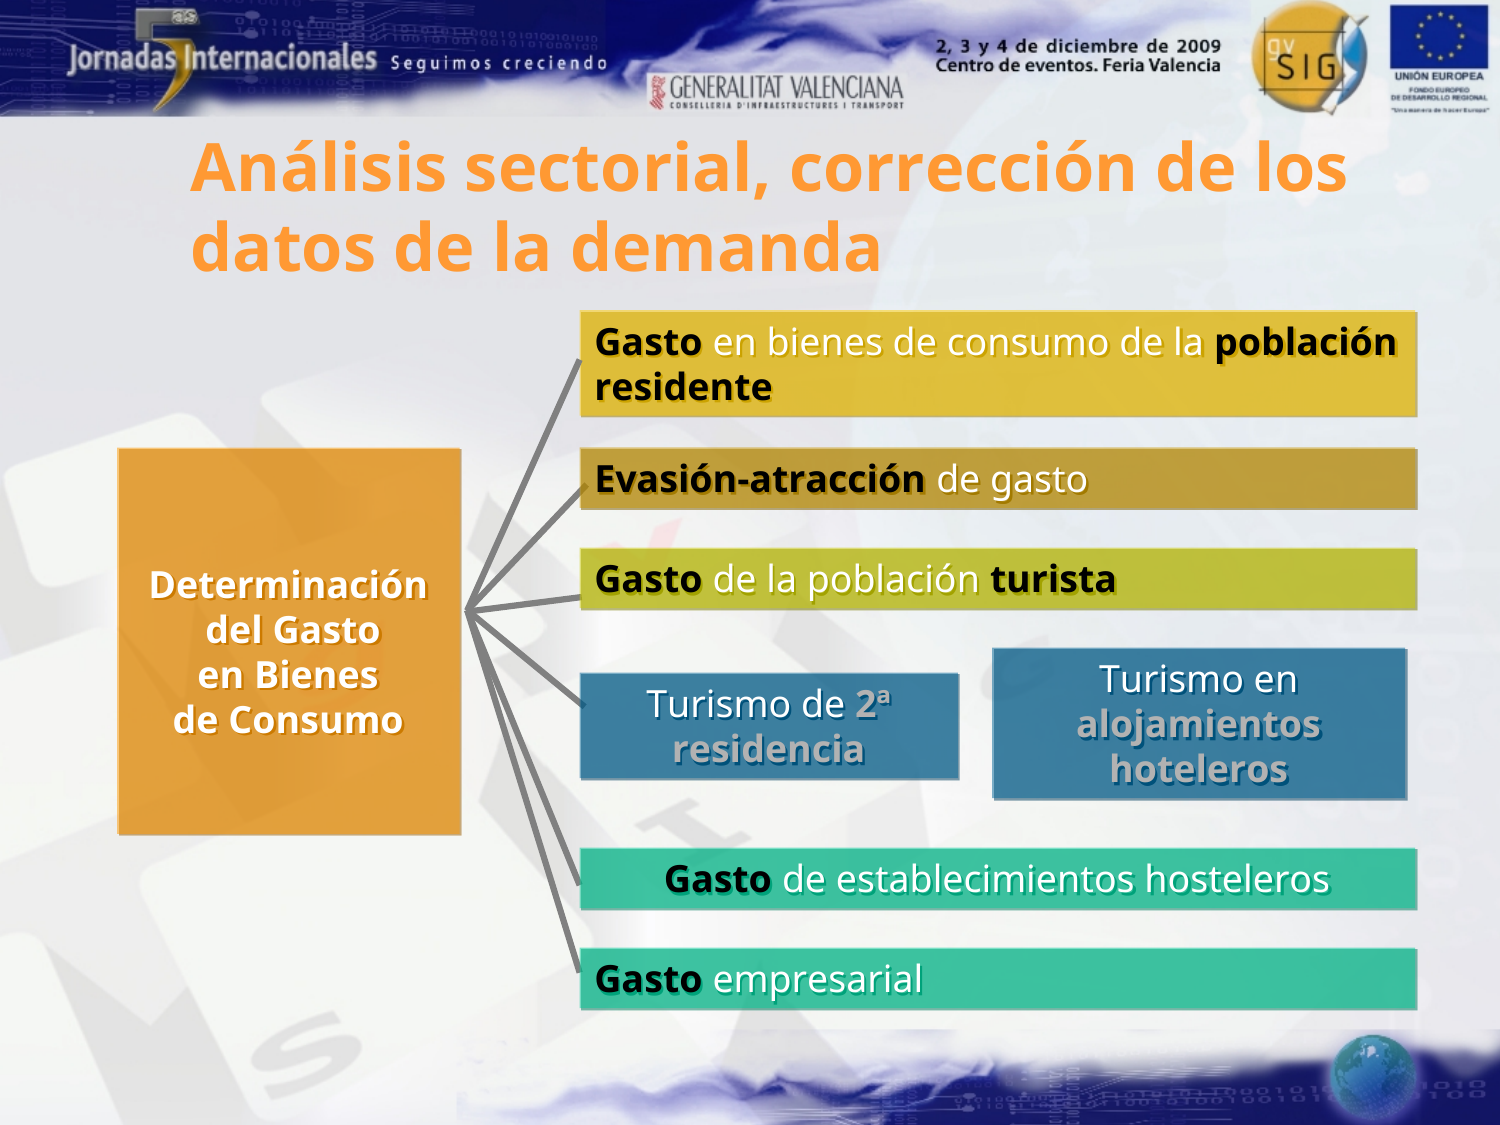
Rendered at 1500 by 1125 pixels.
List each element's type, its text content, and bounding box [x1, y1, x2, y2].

text_box Determinación del Gasto en Bienes de Consumo [117, 447, 460, 834]
text_box Evasión-atracción de gasto [579, 447, 1416, 508]
text_box Turismo en alojamientos hoteleros [992, 647, 1406, 799]
text_box Turismo de 2ª residencia [579, 672, 958, 779]
picture [0, 0, 1500, 1125]
text_box Análisis sectorial, corrección de los datos de la demanda [175, 117, 1451, 243]
text_box Gasto empresarial [579, 947, 1416, 1009]
text_box Gasto de establecimientos hosteleros [579, 847, 1416, 909]
text_box Gasto en bienes de consumo de la población residente [579, 310, 1416, 416]
text_box Gasto de la población turista [579, 547, 1416, 609]
